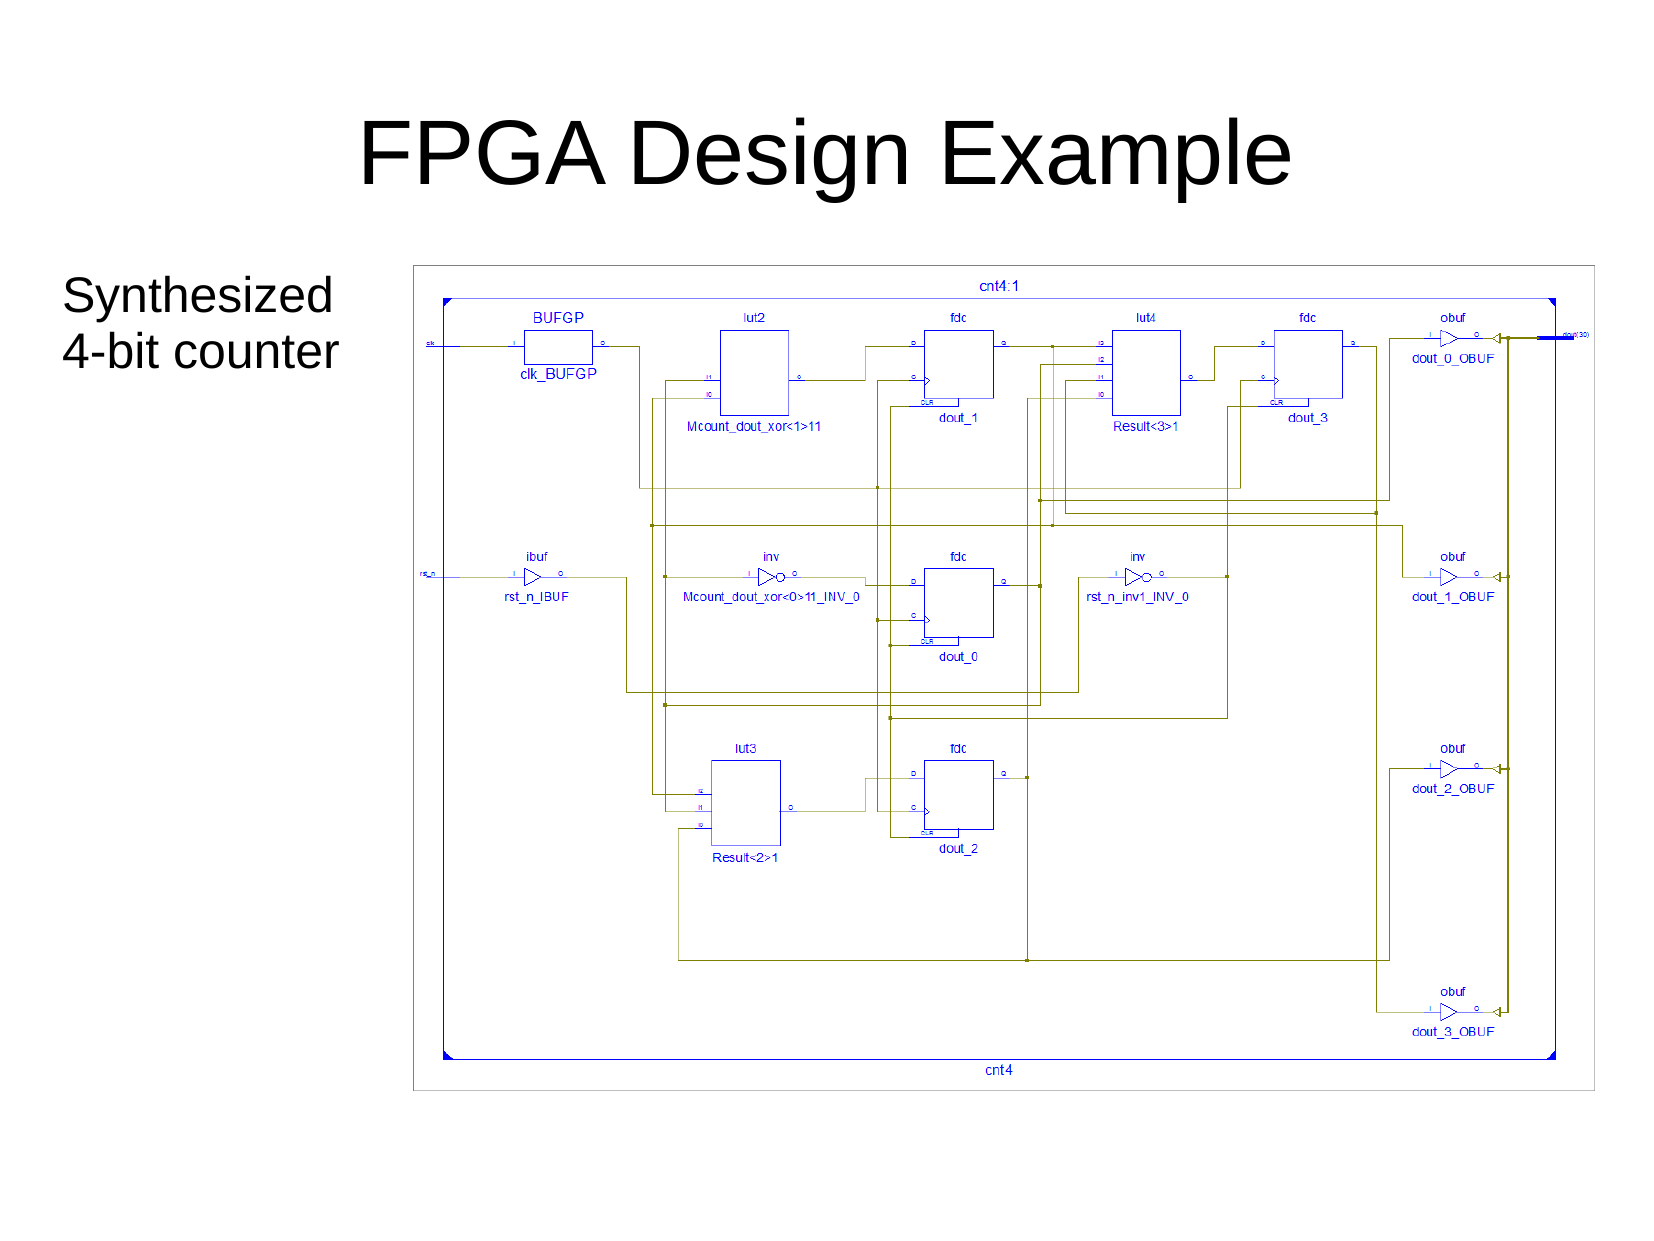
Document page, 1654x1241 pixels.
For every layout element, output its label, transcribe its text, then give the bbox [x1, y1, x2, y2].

title FPGA Design Example [82, 49, 1571, 257]
picture [413, 265, 1595, 1091]
text_box Synthesized 4-bit counter [47, 259, 402, 387]
